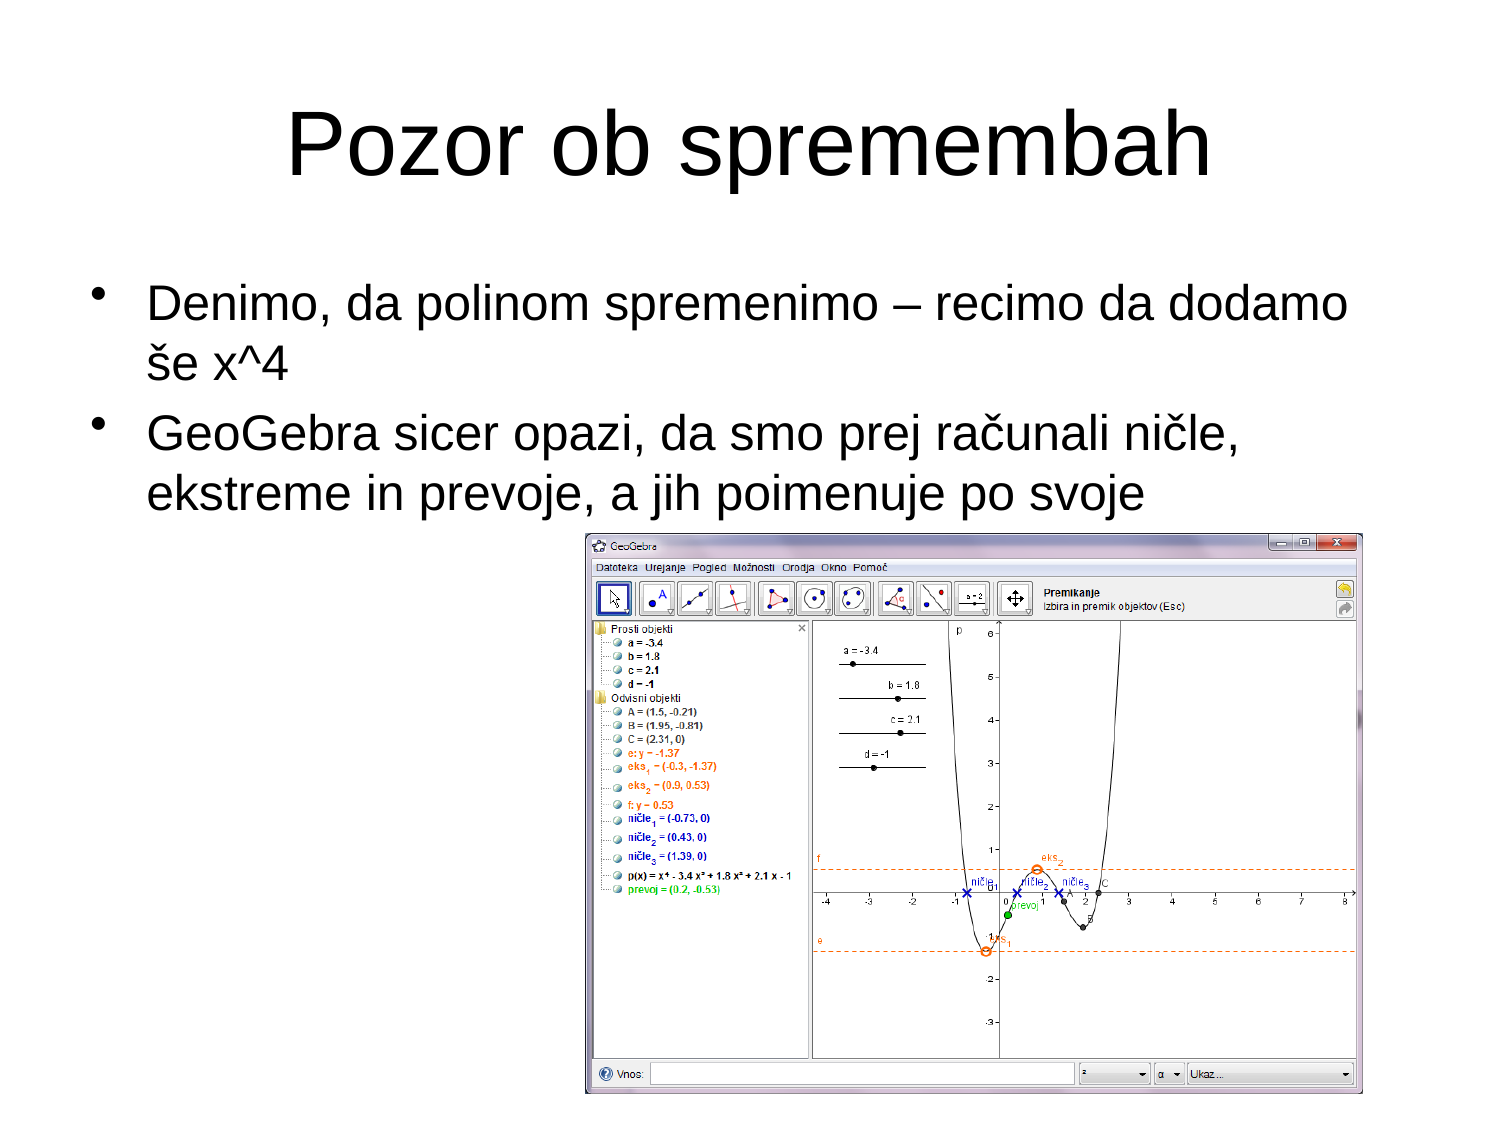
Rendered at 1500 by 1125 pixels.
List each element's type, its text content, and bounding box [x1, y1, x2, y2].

title Pozor ob spremembah [75, 45, 1425, 233]
picture [585, 533, 1363, 1094]
list Denimo, da polinom spremenimo – recimo da dodamo še x^4 GeoGebra sicer opazi, da smo prej računali ničle, ekstreme in prevoje, a jih poimenuje po svoje [75, 262, 1425, 1005]
